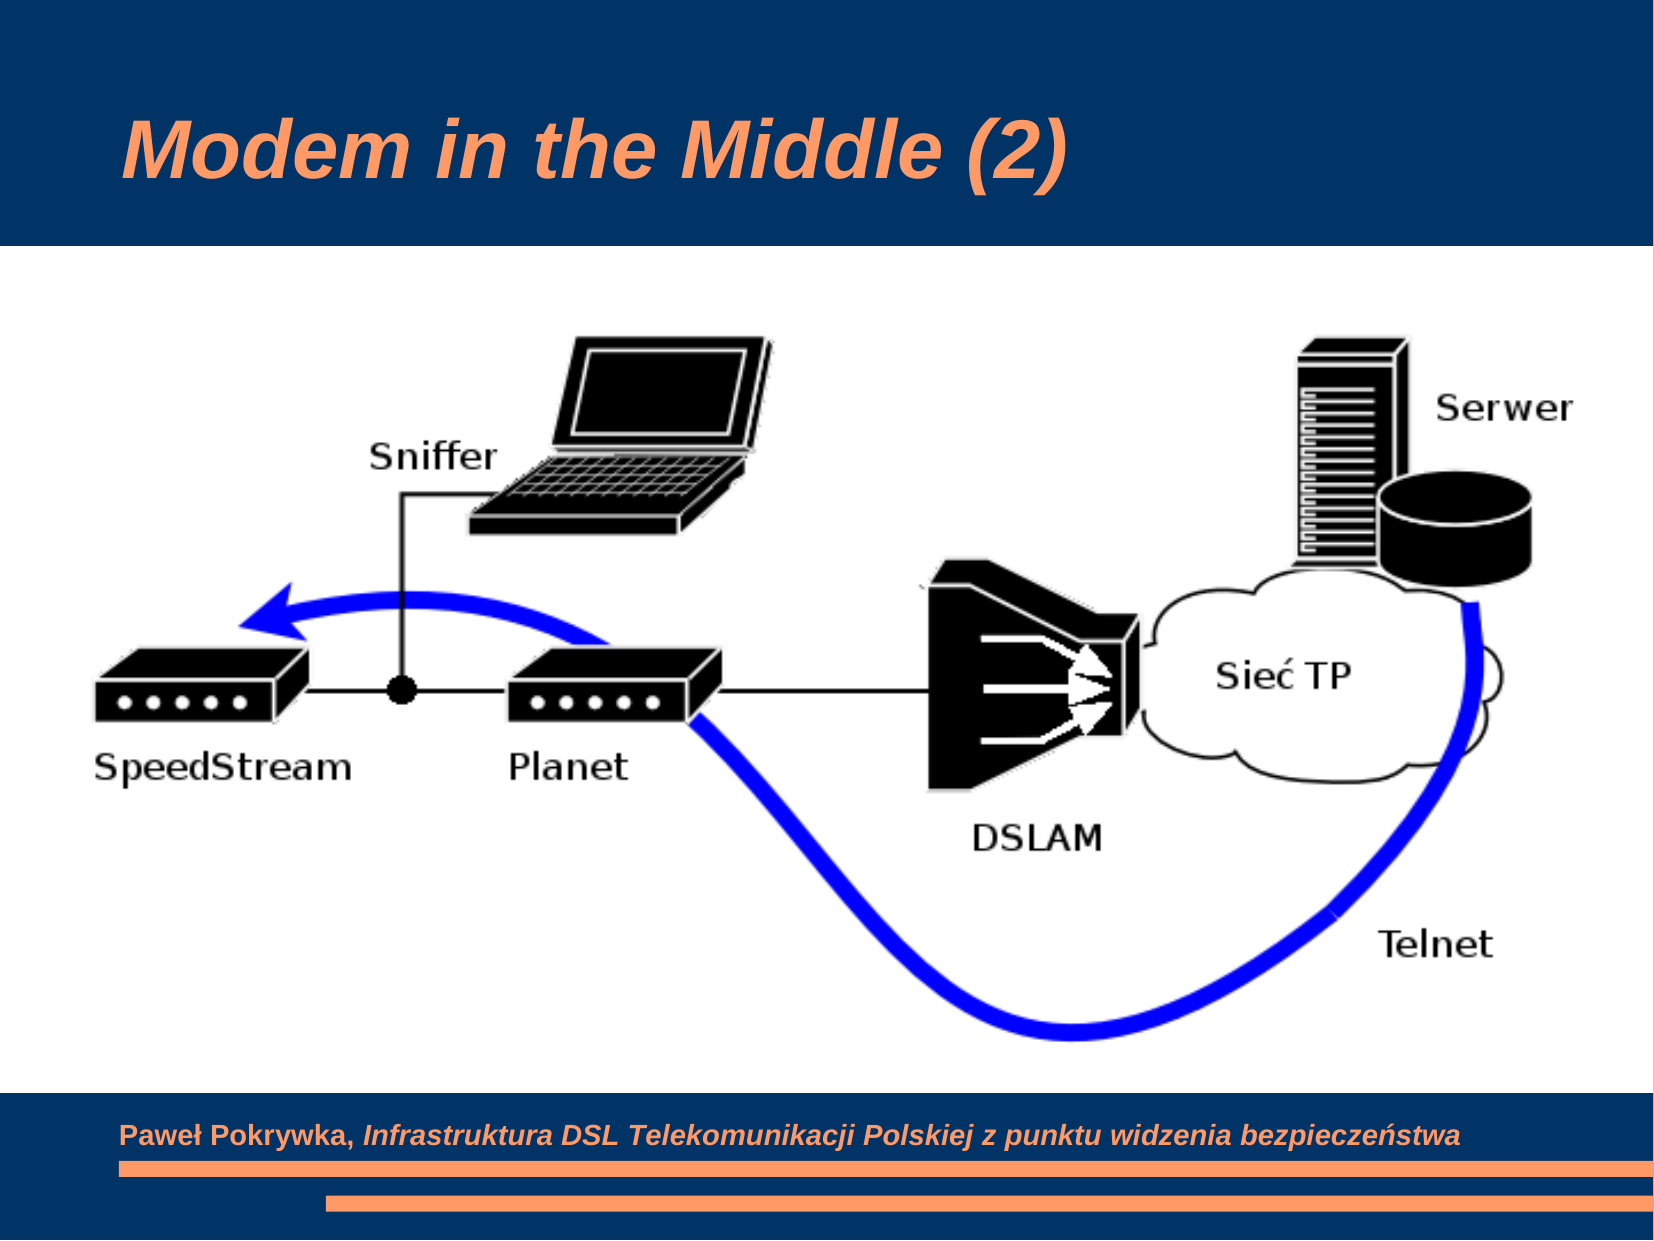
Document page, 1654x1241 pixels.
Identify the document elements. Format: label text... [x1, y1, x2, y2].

title Modem in the Middle (2) [121, 46, 1534, 246]
text_box Paweł Pokrywka, Infrastruktura DSL Telekomunikacji Polskiej z punktu widzenia bezpieczeństwa [104, 1111, 1623, 1160]
picture [0, 246, 1654, 1093]
